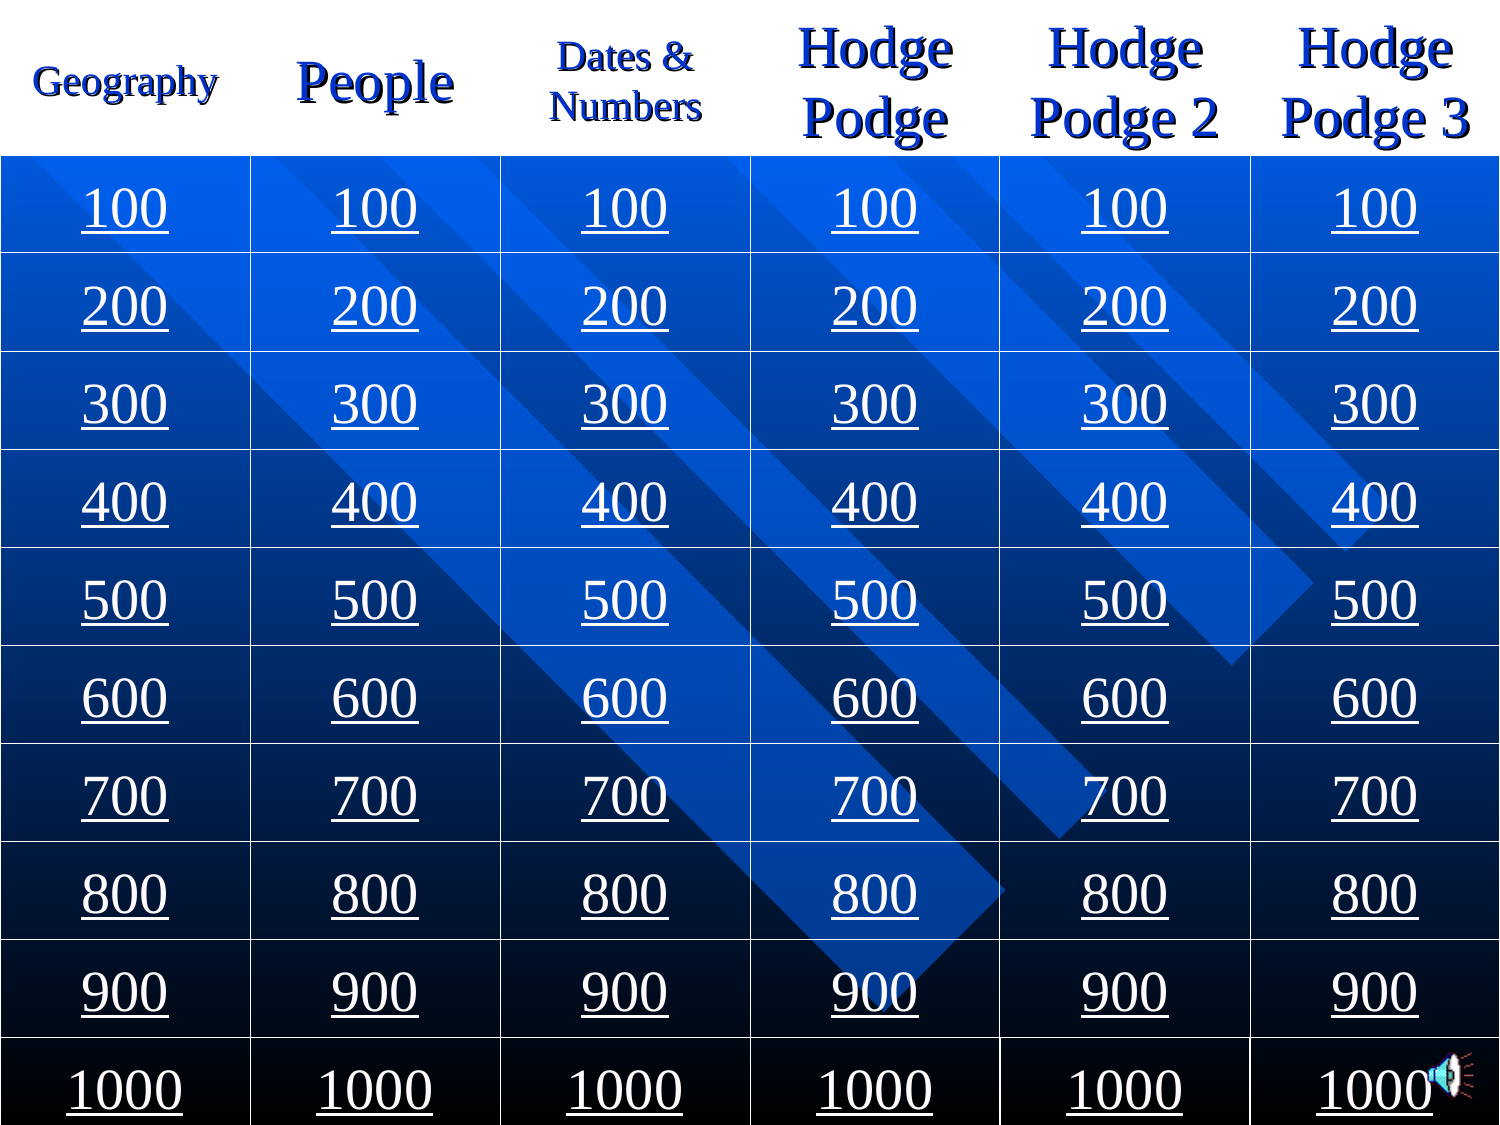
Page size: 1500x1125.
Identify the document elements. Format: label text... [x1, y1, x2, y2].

table_cell 900 [1000, 940, 1250, 1037]
table_cell 1000 [1001, 1038, 1249, 1125]
table_cell 800 [1, 842, 250, 939]
table_cell 600 [1000, 646, 1250, 743]
table_cell 300 [1000, 352, 1250, 449]
table_cell 200 [1, 253, 250, 351]
table_cell 700 [1, 744, 250, 841]
table_cell 400 [1000, 450, 1250, 547]
table_cell 400 [1251, 450, 1499, 547]
table_cell 700 [501, 744, 750, 841]
table_cell 300 [501, 352, 750, 449]
table_cell 800 [501, 842, 750, 939]
table_cell 800 [251, 842, 500, 939]
table_cell 800 [1251, 842, 1499, 939]
table_cell 200 [501, 253, 750, 351]
table_cell 800 [751, 842, 999, 939]
table_cell 400 [501, 450, 750, 547]
table_cell 1000 [501, 1038, 750, 1125]
table_cell 700 [1000, 744, 1250, 841]
table_cell 1000 [251, 1038, 500, 1125]
table_cell 100 [751, 156, 999, 252]
table_cell 600 [501, 646, 750, 743]
table_cell 500 [251, 548, 500, 645]
table_cell 900 [501, 940, 750, 1037]
table_cell 400 [751, 450, 999, 547]
table_cell 600 [251, 646, 500, 743]
table_cell 700 [751, 744, 999, 841]
table_cell 400 [1, 450, 250, 547]
table_cell 200 [251, 253, 500, 351]
table_header Geography [1, 1, 250, 155]
table_cell 100 [501, 156, 750, 252]
table_cell 300 [751, 352, 999, 449]
table_cell 500 [501, 548, 750, 645]
table_cell 100 [1, 156, 250, 252]
table_cell 900 [251, 940, 500, 1037]
table_cell 200 [1251, 253, 1499, 351]
table_cell 800 [1000, 842, 1250, 939]
table_cell 600 [1251, 646, 1499, 743]
table_cell 900 [751, 940, 999, 1037]
table_header Hodge Podge 2 [1001, 1, 1249, 155]
table_cell 900 [1, 940, 250, 1037]
table_cell 1000 [1251, 1038, 1499, 1125]
picture [1426, 1051, 1477, 1102]
table_header Hodge Podge 3 [1251, 1, 1499, 155]
table_cell 500 [751, 548, 999, 645]
table_cell 700 [1251, 744, 1499, 841]
table_header Dates & Numbers [501, 1, 750, 155]
table_cell 600 [1, 646, 250, 743]
table_cell 500 [1251, 548, 1499, 645]
table_cell 1000 [751, 1038, 999, 1125]
table_cell 500 [1, 548, 250, 645]
table_header Hodge Podge [751, 1, 999, 155]
table_cell 100 [1000, 156, 1250, 252]
table_cell 500 [1000, 548, 1250, 645]
table_cell 200 [1000, 253, 1250, 351]
table_cell 200 [751, 253, 999, 351]
table_cell 1000 [1, 1038, 250, 1125]
table_header People [251, 1, 500, 155]
table_cell 600 [751, 646, 999, 743]
table_cell 900 [1251, 940, 1499, 1037]
table_cell 300 [1251, 352, 1499, 449]
table_cell 400 [251, 450, 500, 547]
table_cell 100 [1251, 156, 1499, 252]
table_cell 100 [251, 156, 500, 252]
table_cell 300 [1, 352, 250, 449]
table_cell 700 [251, 744, 500, 841]
table_cell 300 [251, 352, 500, 449]
